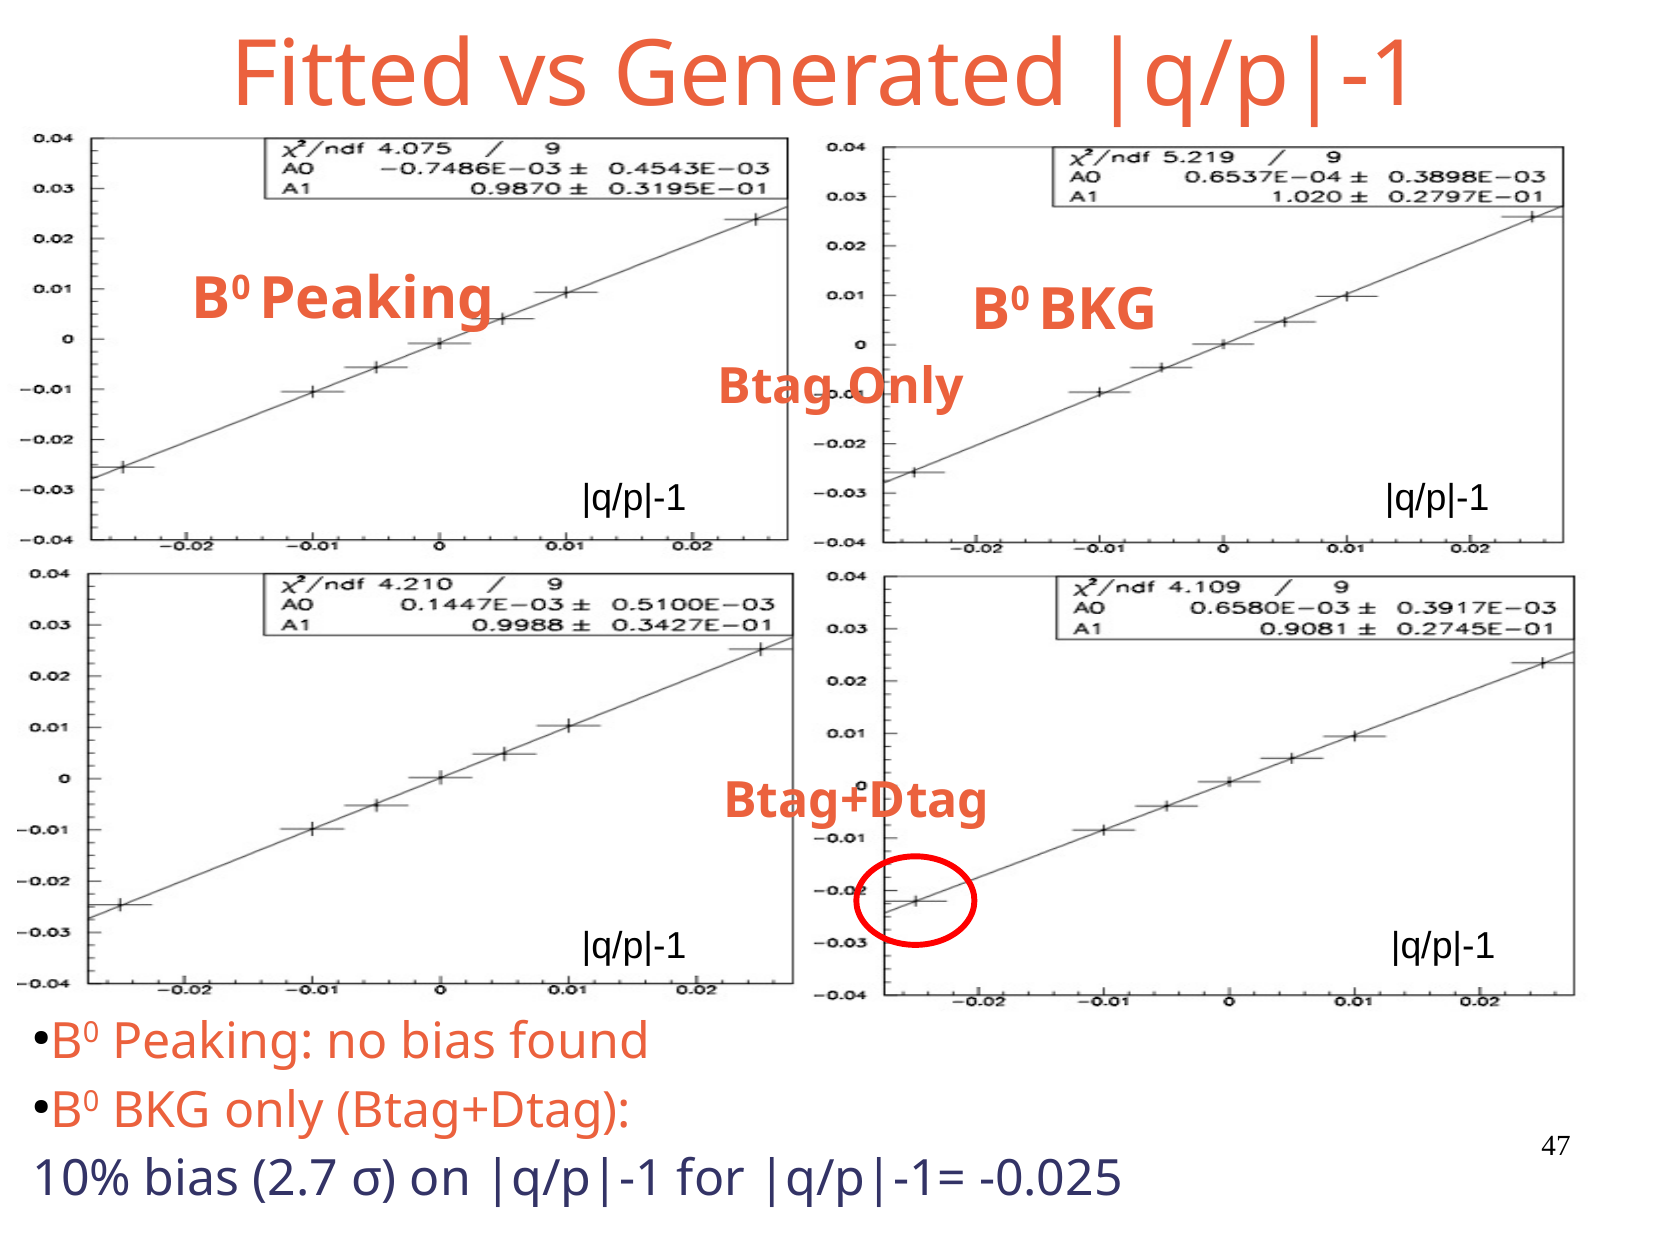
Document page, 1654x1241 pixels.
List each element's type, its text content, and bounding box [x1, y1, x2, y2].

text_box B0 Peaking: no bias found B0 BKG only (Btag+Dtag): 10% bias (2.7 σ) on |q/p|-1 for |q/p|-1= -0.025 [17, 998, 1654, 1241]
text_box B0 Peaking [177, 248, 621, 479]
title Fitted vs Generated |q/p|-1 [82, 0, 1571, 135]
text_box |q/p|-1 [1370, 468, 1654, 526]
text_box |q/p|-1 [566, 917, 951, 975]
text_box Btag Only [702, 342, 1241, 491]
text_box |q/p|-1 [566, 468, 951, 526]
picture [7, 126, 1625, 998]
text_box B0 BKG [956, 259, 1400, 367]
text_box |q/p|-1 [1375, 917, 1654, 975]
text_box Btag+Dtag [708, 756, 1069, 960]
